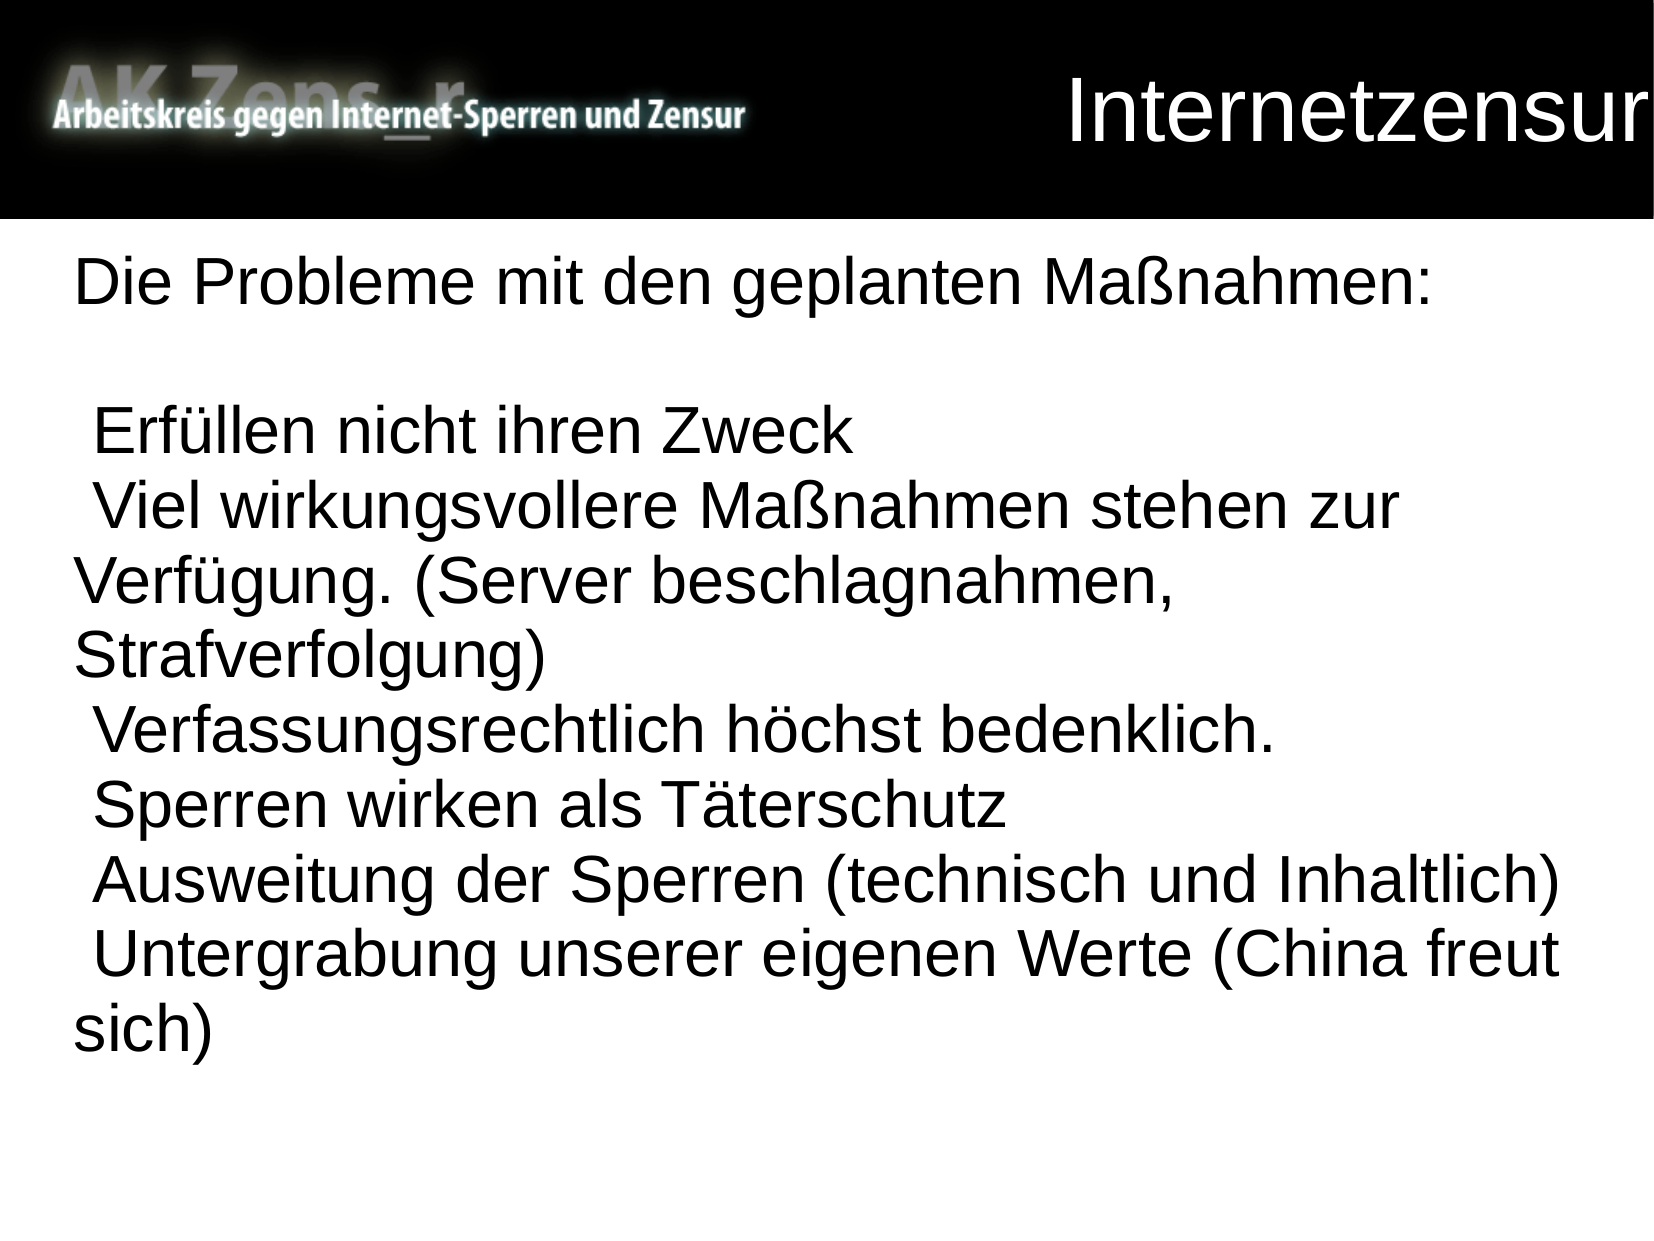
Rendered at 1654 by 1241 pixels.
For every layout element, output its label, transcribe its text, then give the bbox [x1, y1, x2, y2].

title Internetzensur [0, 2, 1654, 216]
text_box Die Probleme mit den geplanten Maßnahmen: Erfüllen nicht ihren Zweck Viel wirkungsvollere Maßnahmen stehen zur Verfügung. (Server beschlagnahmen, Strafverfolgung) Verfassungsrechtlich höchst bedenklich. Sperren wirken als Täterschutz Ausweitung der Sperren (technisch und Inhaltlich) Untergrabung unserer eigenen Werte (China freut sich) [59, 656, 1595, 1241]
text_box [22, 236, 1645, 656]
picture [0, 0, 766, 204]
